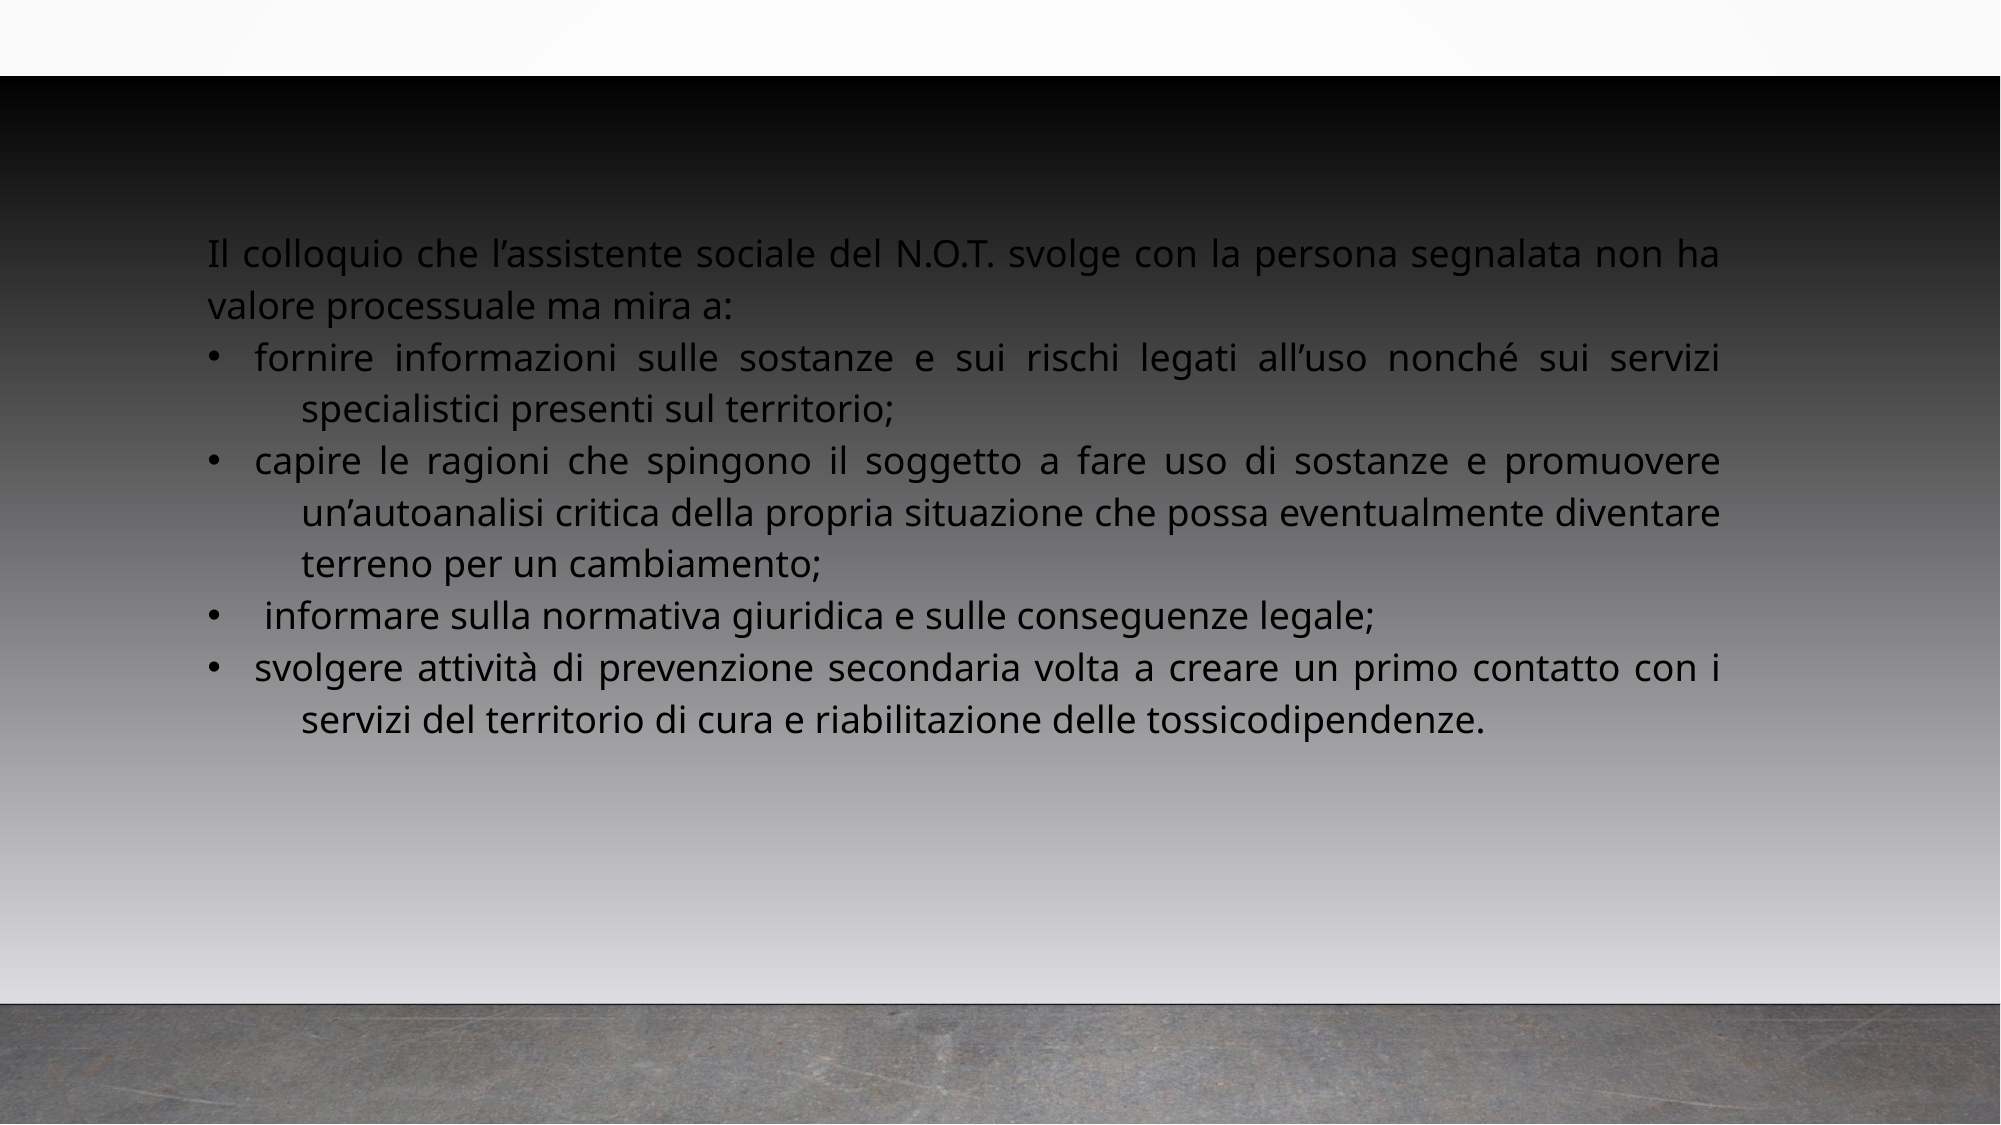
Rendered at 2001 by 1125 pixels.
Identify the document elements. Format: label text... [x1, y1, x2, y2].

text_box Il colloquio che l’assistente sociale del N.O.T. svolge con la persona segnalata non ha valore processuale ma mira a: fornire informazioni sulle sostanze e sui rischi legati all’uso nonché sui servizi specialistici presenti sul territorio; capire le ragioni che spingono il soggetto a fare uso di sostanze e promuovere un’autoanalisi critica della propria situazione che possa eventualmente diventare terreno per un cambiamento; informare sulla normativa giuridica e sulle conseguenze legale; svolgere attività di prevenzione secondaria volta a creare un primo contatto con i servizi del territorio di cura e riabilitazione delle tossicodipendenze. [192, 215, 1738, 752]
